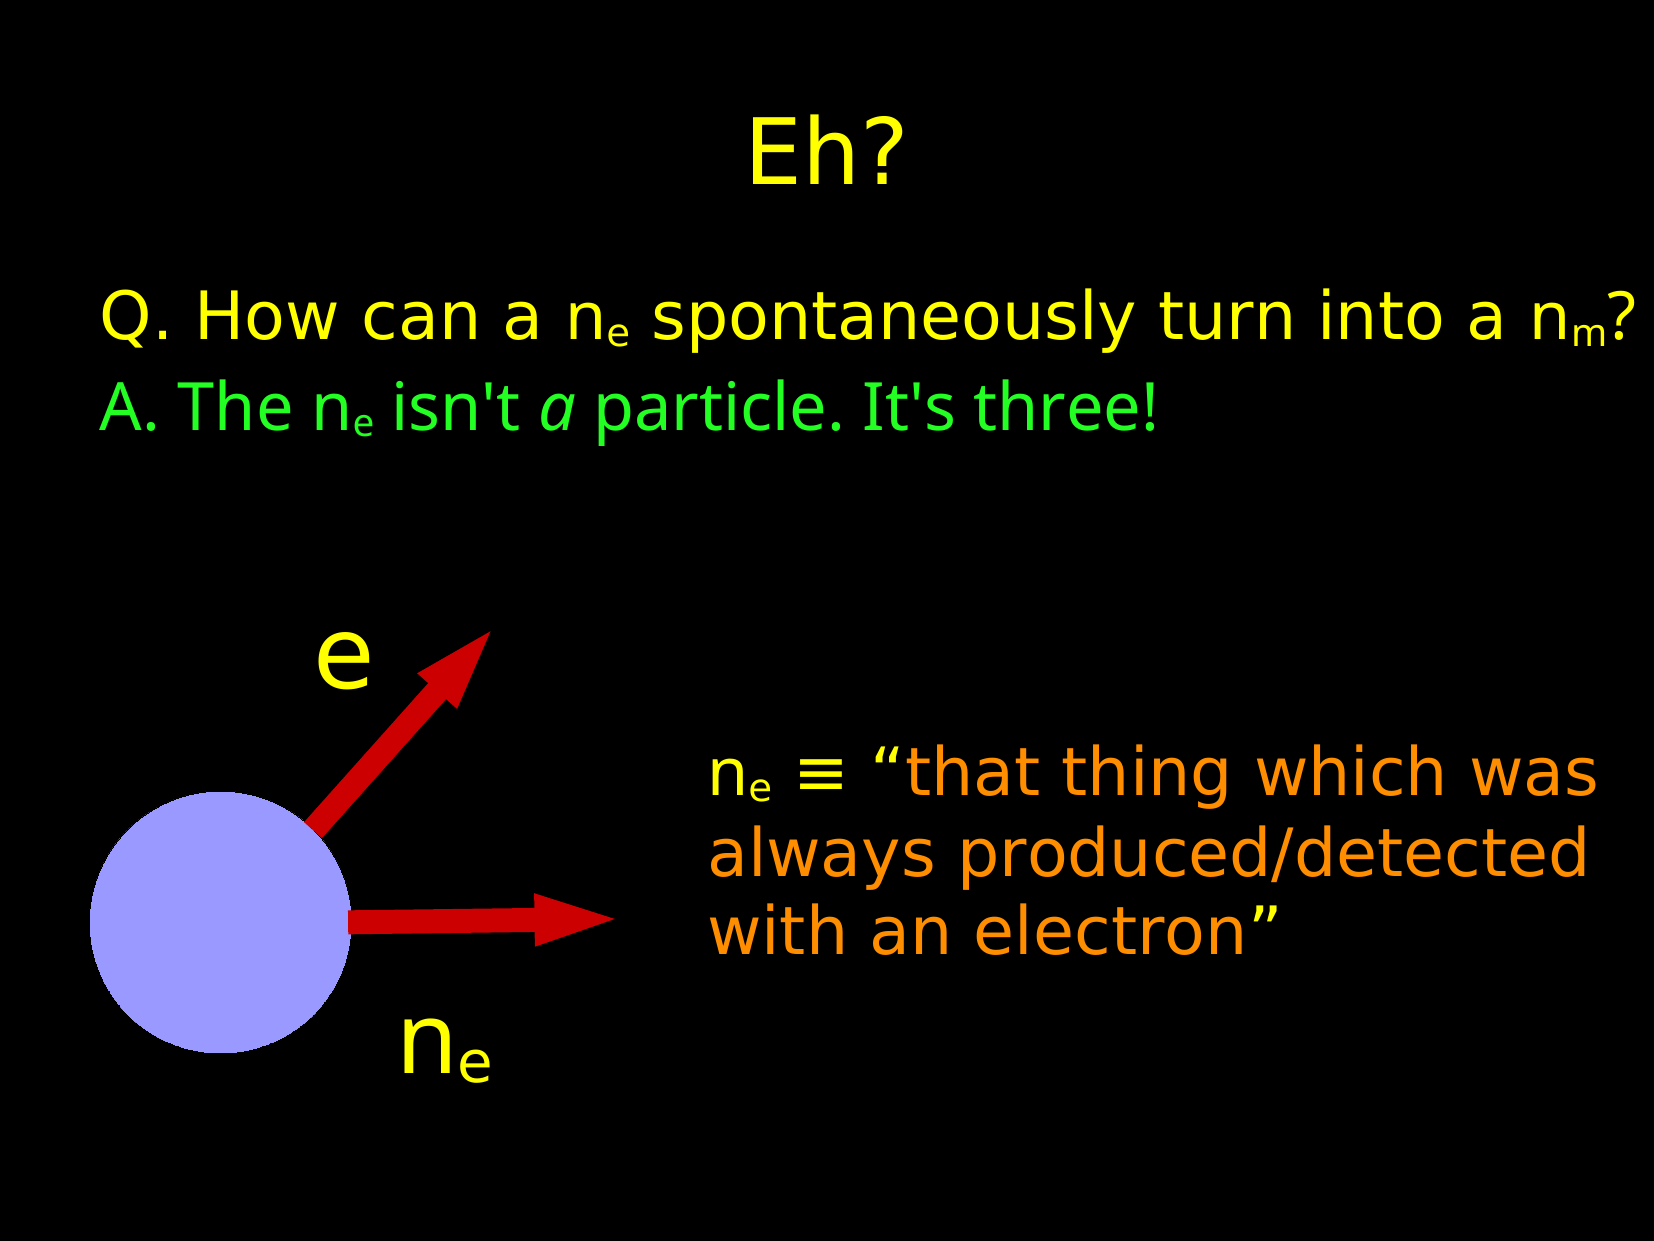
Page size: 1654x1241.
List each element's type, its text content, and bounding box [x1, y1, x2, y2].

text_box ne ≡ “that thing which was always produced/detected with an electron” [692, 716, 1631, 992]
text_box [89, 791, 352, 1054]
title Eh? [82, 49, 1571, 257]
text_box e [298, 588, 390, 720]
text_box Q. How can a ne spontaneously turn into a nm? A. The ne isn't a particle. It's three! [85, 261, 1625, 488]
text_box ne [381, 959, 499, 1131]
